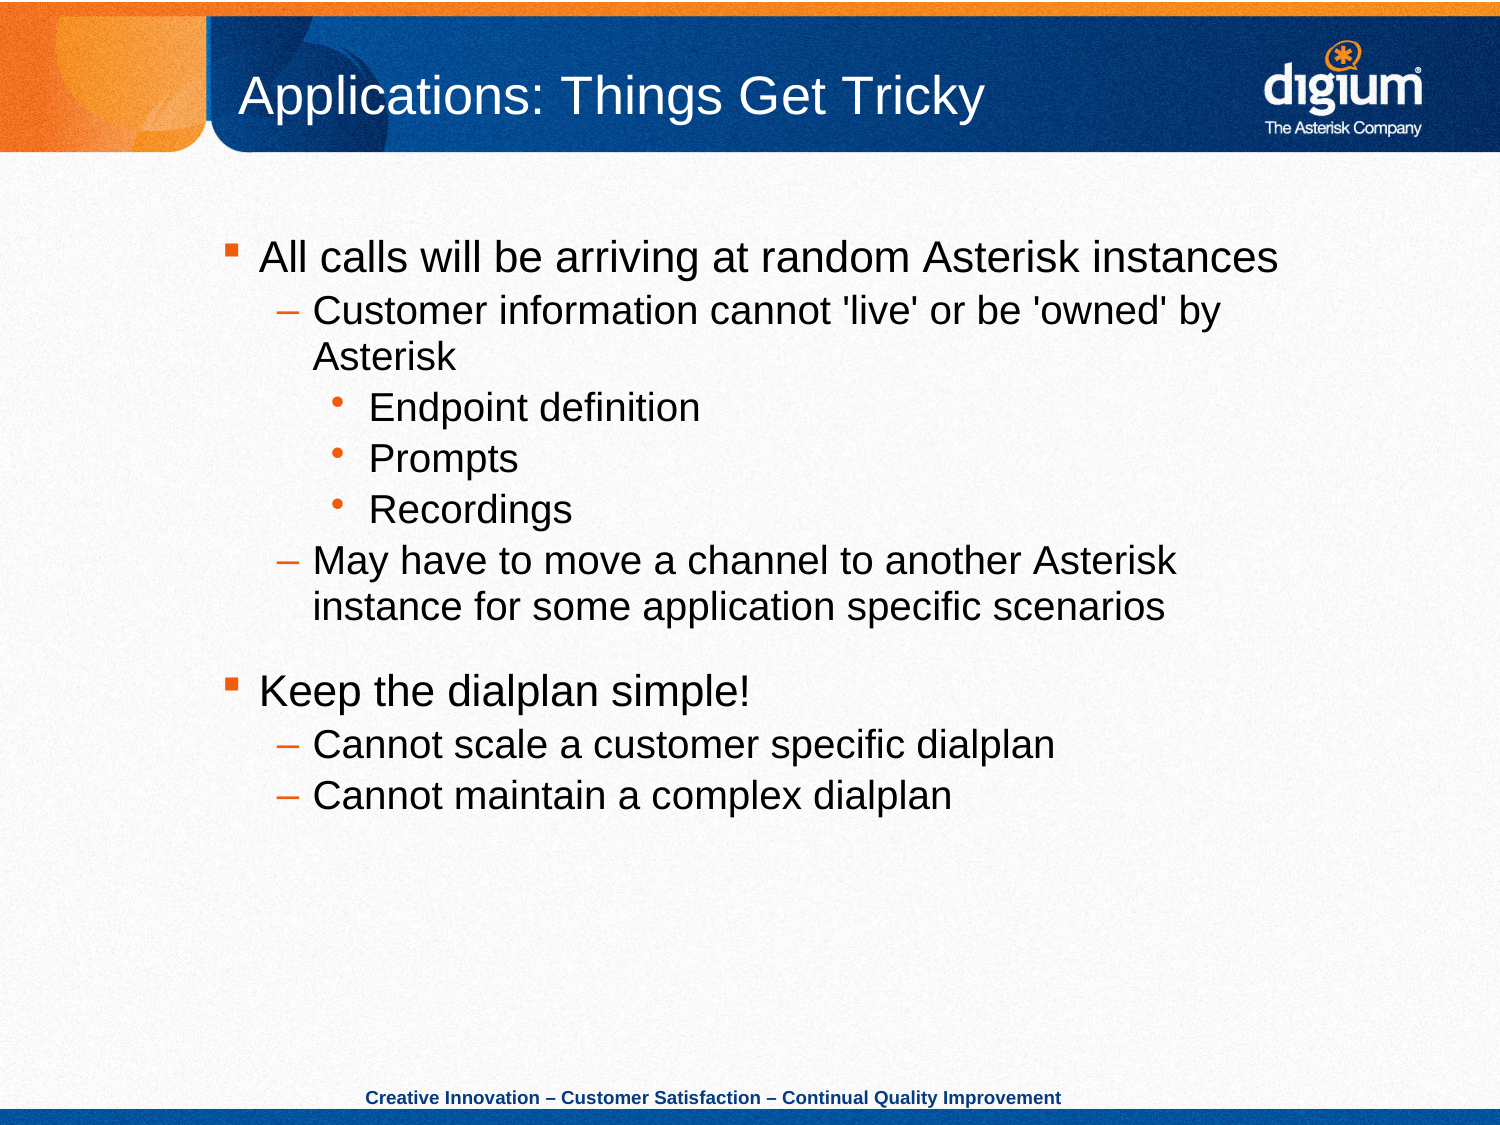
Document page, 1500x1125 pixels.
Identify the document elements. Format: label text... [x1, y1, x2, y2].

list All calls will be arriving at random Asterisk instances Customer information cannot 'live' or be 'owned' by Asterisk Endpoint definition Prompts Recordings May have to move a channel to another Asterisk instance for some application specific scenarios Keep the dialplan simple! Cannot scale a customer specific dialplan Cannot maintain a complex dialplan [206, 224, 1301, 877]
picture [0, 2, 1500, 1125]
title Applications: Things Get Tricky [238, 27, 1243, 127]
